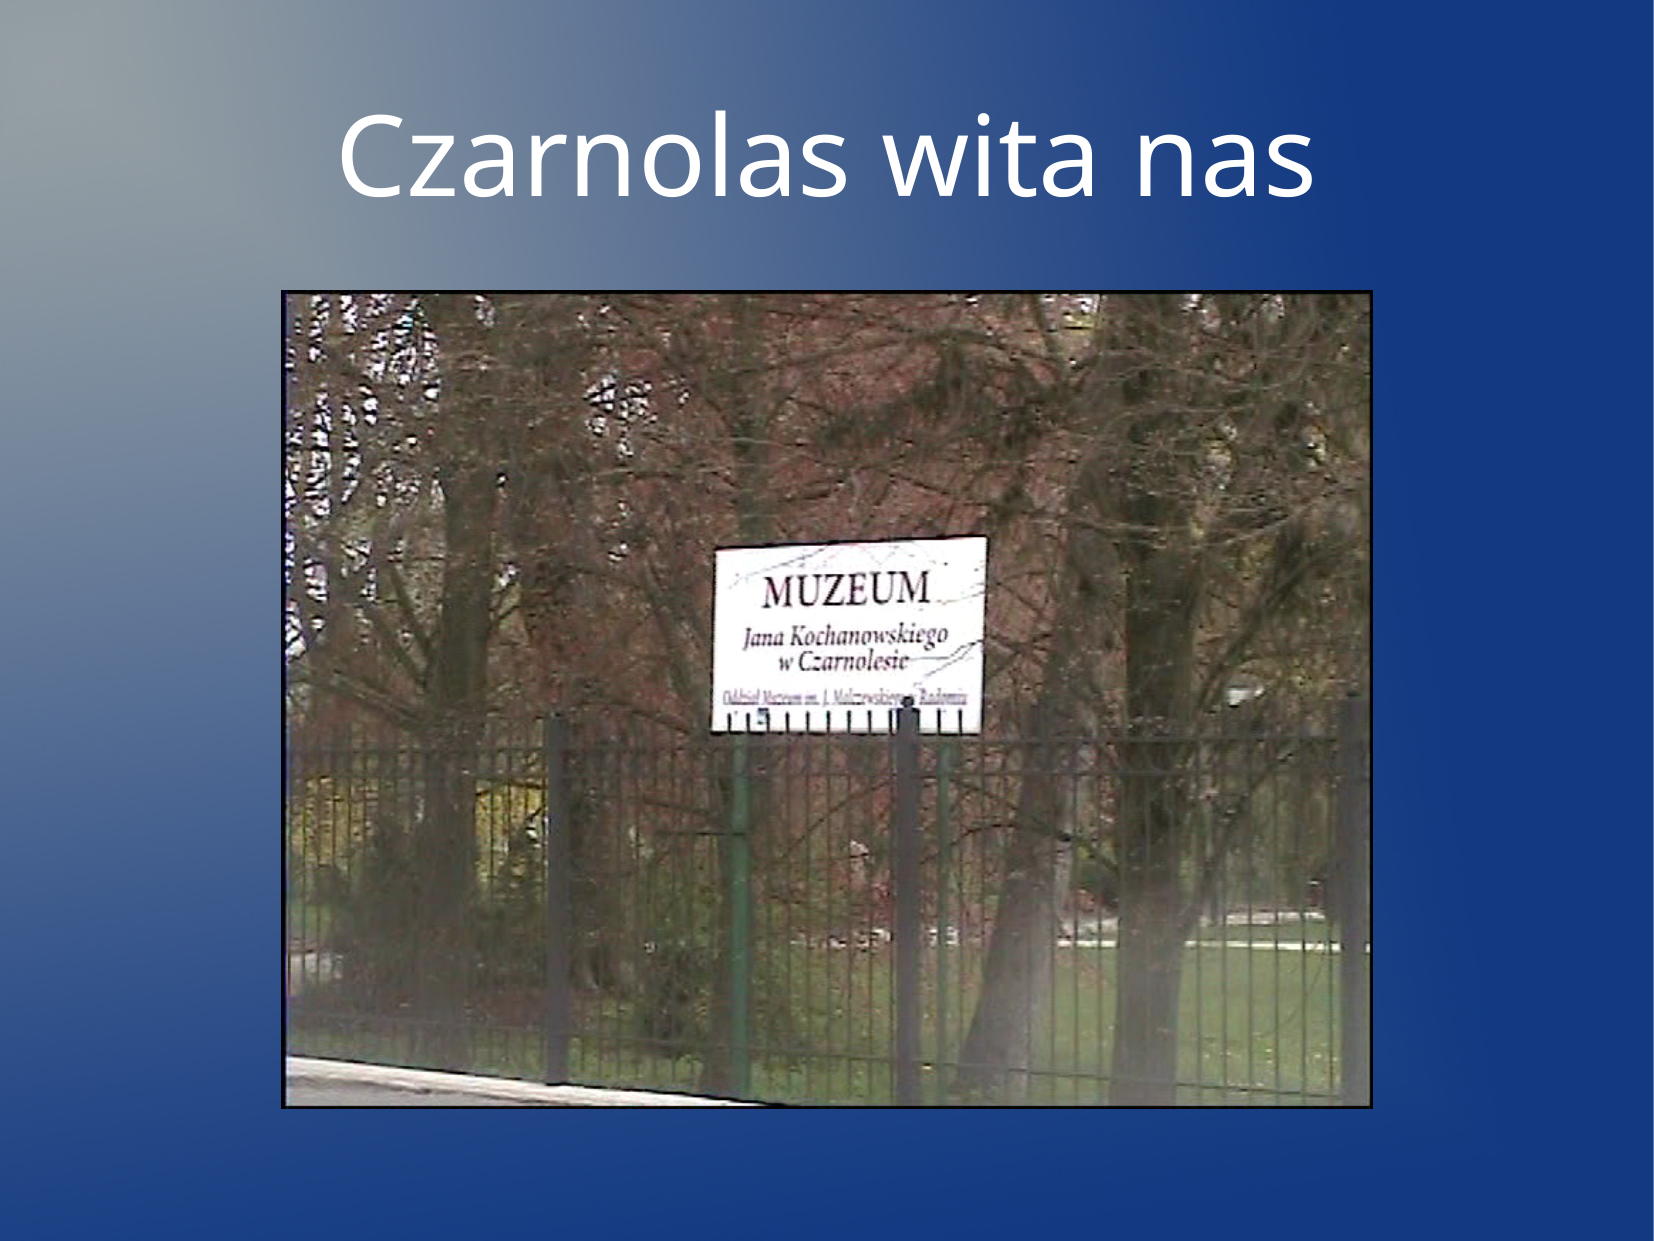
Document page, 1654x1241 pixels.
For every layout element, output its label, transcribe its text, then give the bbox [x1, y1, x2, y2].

picture [0, 0, 1654, 1241]
title Czarnolas wita nas [82, 49, 1571, 257]
